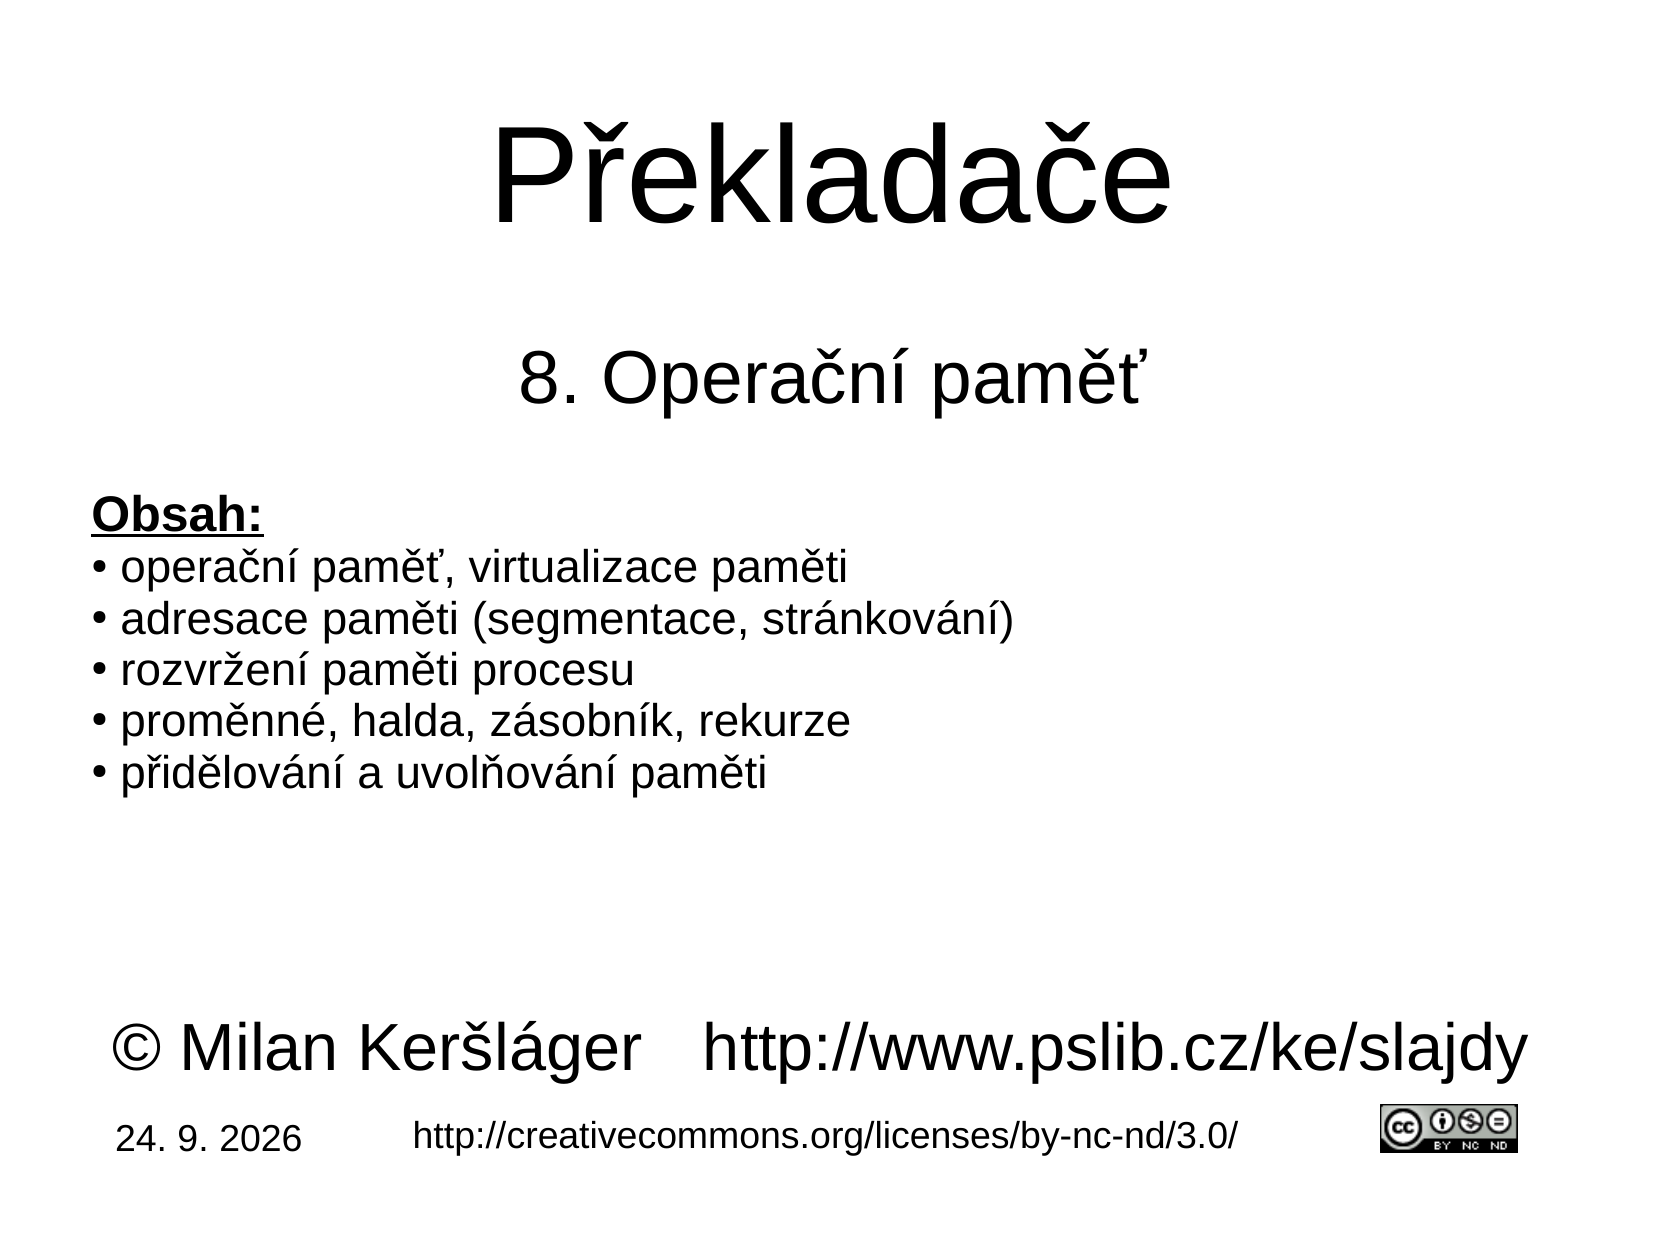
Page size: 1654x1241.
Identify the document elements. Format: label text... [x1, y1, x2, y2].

text_box 17. 4. 2013 [100, 1110, 337, 1168]
text_box Obsah: operační paměť, virtualizace paměti adresace paměti (segmentace, stránkování) rozvržení paměti procesu proměnné, halda, zásobník, rekurze přidělování a uvolňování paměti [76, 478, 1583, 806]
list © Milan Keršláger http://www.pslib.cz/ke/slajdy [76, 1009, 1565, 1087]
title Překladače 8. Operační paměť [88, 56, 1577, 461]
picture [1380, 1104, 1518, 1153]
text_box http://creativecommons.org/licenses/by-nc-nd/3.0/ [339, 1107, 1313, 1165]
